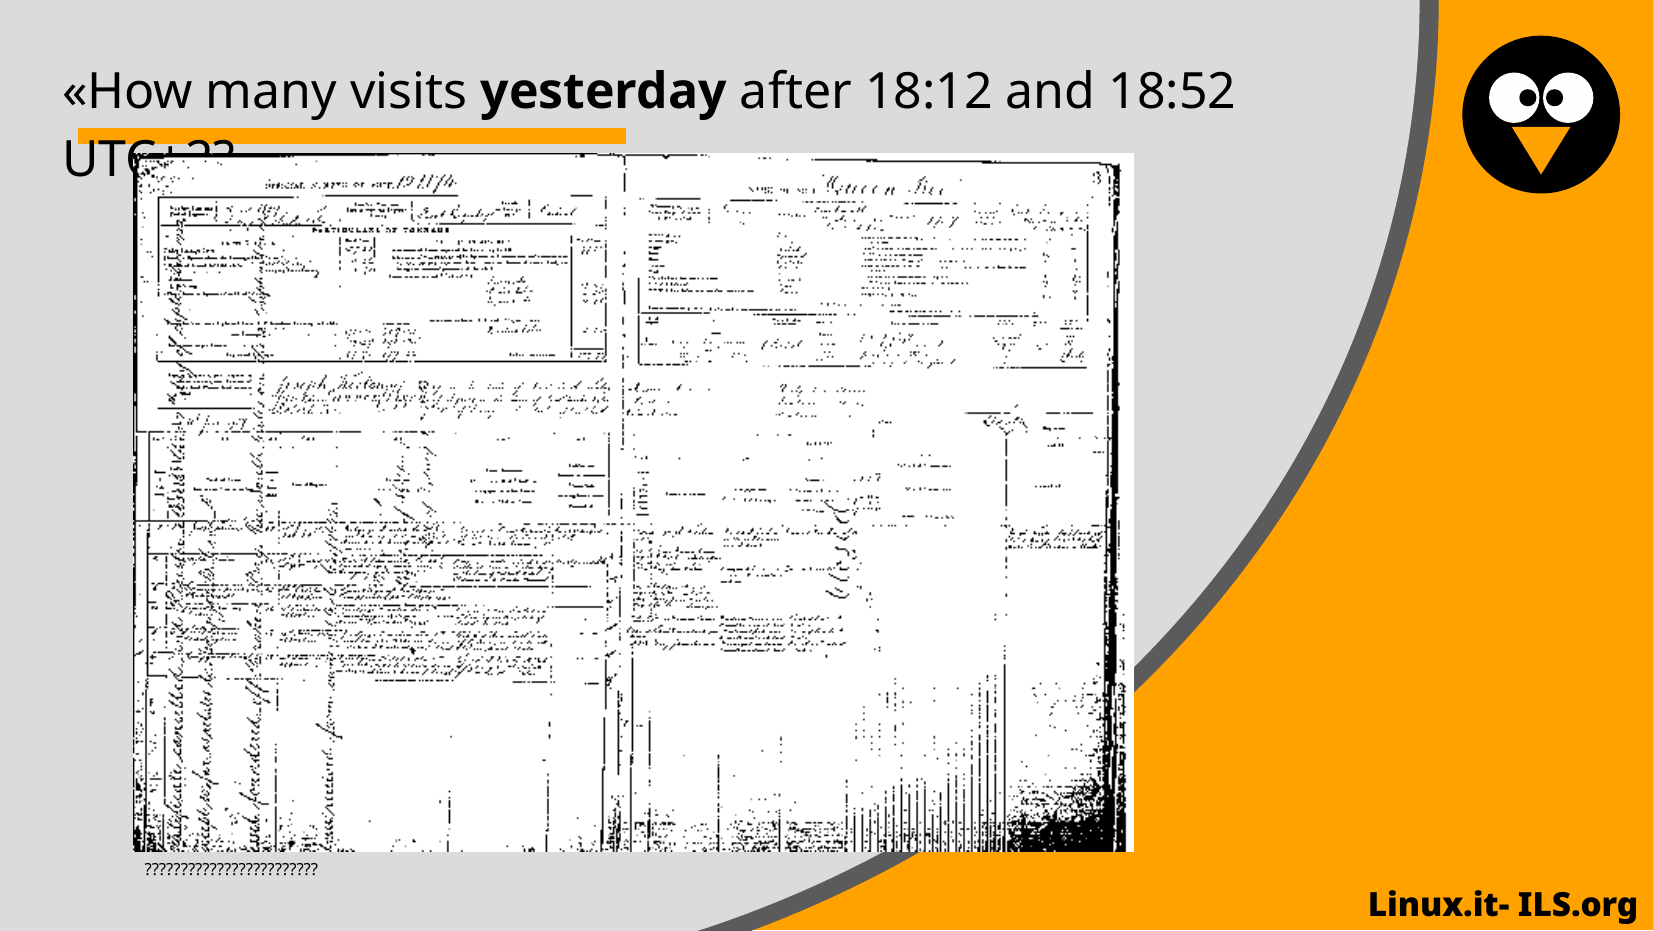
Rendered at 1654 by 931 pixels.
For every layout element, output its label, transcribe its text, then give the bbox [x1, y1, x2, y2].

text_box ???????????????????????? [129, 850, 1642, 905]
text_box «How many visits yesterday after 18:12 and 18:52 UTC+2? [47, 47, 1394, 180]
text_box Linux.it- ILS.org [1346, 874, 1654, 927]
picture [133, 153, 1134, 852]
